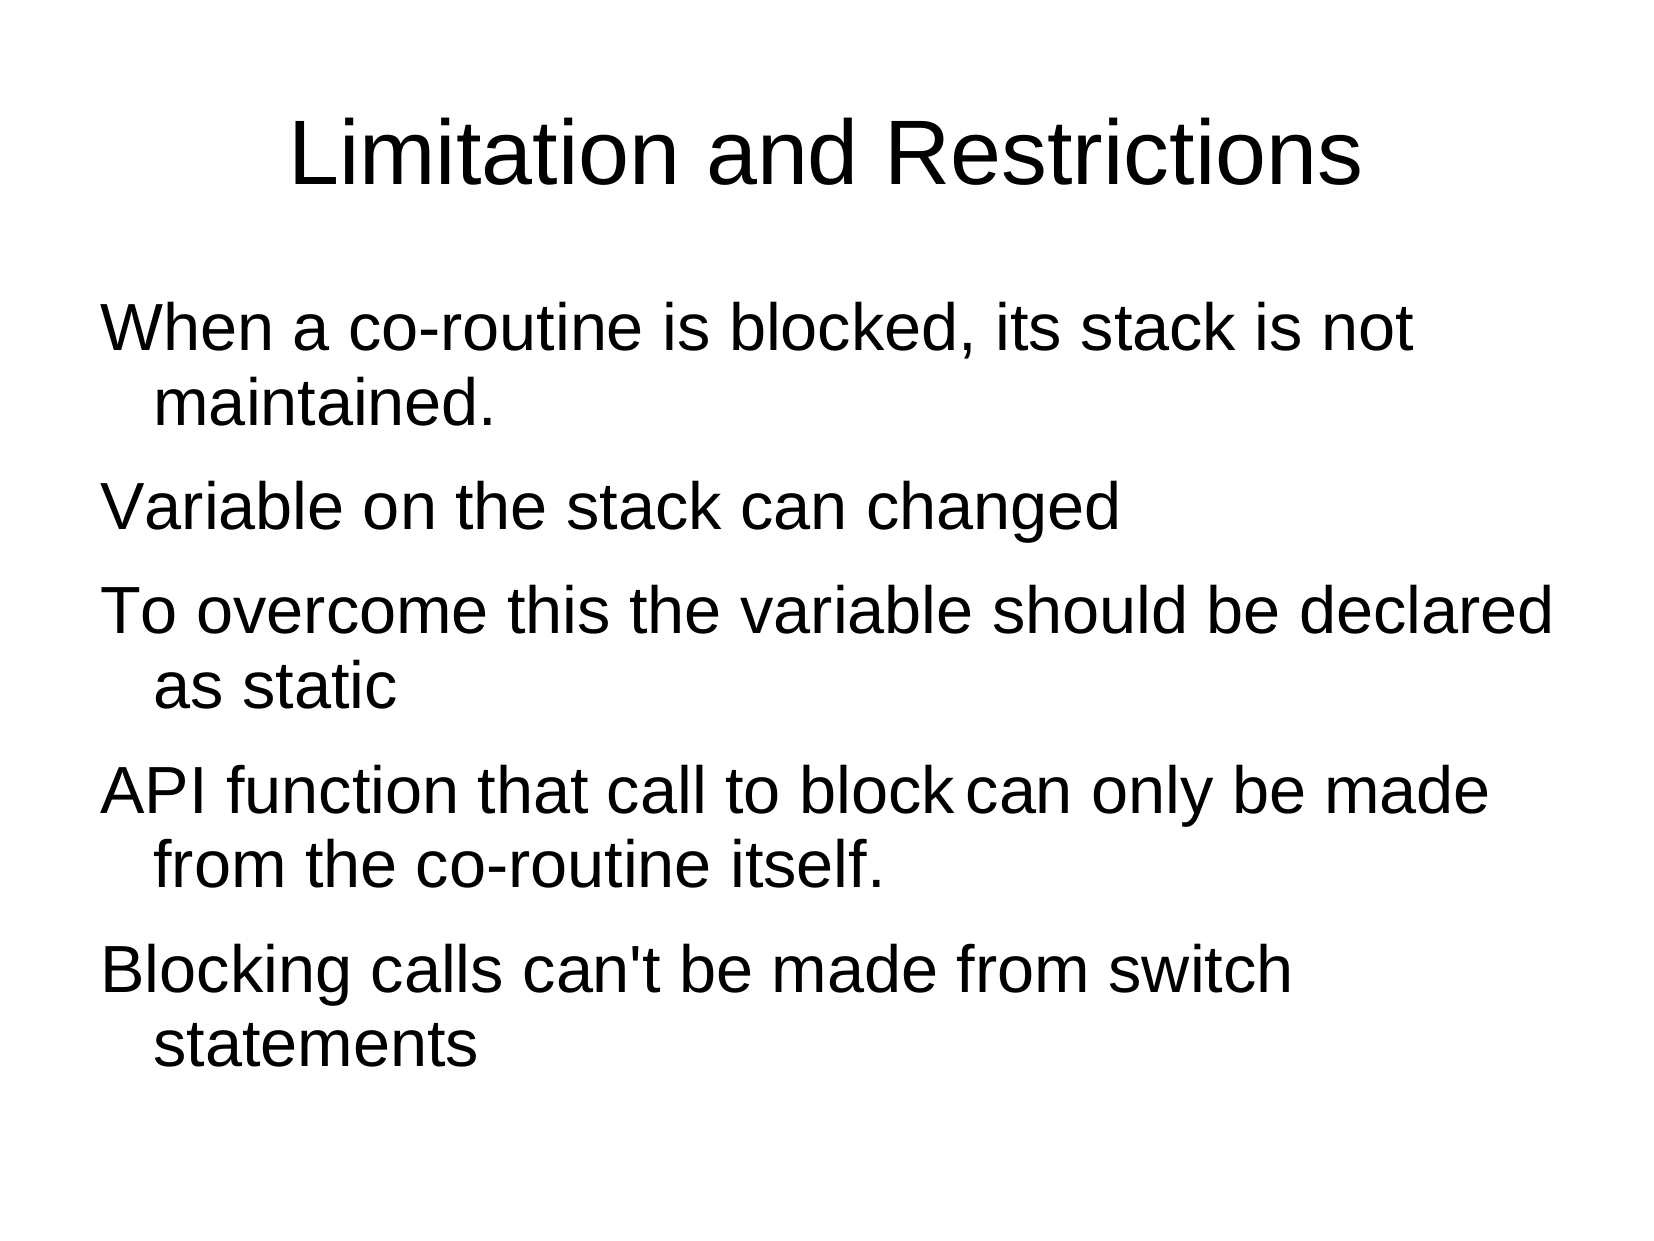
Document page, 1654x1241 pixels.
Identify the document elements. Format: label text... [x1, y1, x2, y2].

list When a co-routine is blocked, its stack is not maintained. Variable on the stack can changed To overcome this the variable should be declared as static API function that call to block can only be made from the co-routine itself. Blocking calls can't be made from switch statements [82, 290, 1571, 1109]
title Limitation and Restrictions [82, 49, 1571, 257]
